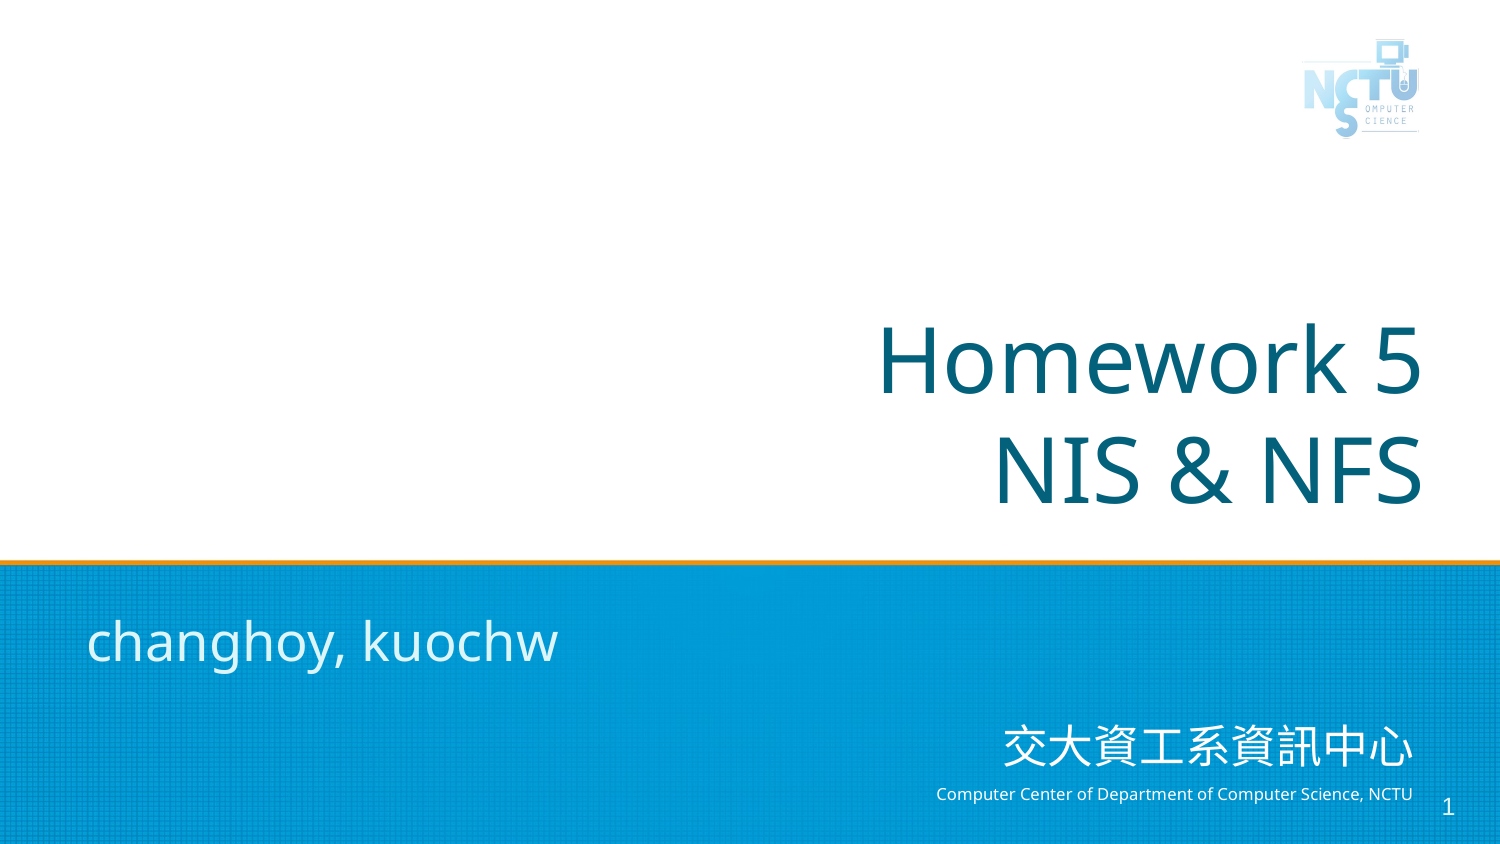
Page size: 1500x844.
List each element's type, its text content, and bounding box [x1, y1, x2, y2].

subtitle changhoy, kuochw [75, 595, 1359, 751]
picture [0, 0, 1500, 566]
title Homework 5 NIS & NFS [75, 380, 1425, 522]
slide_number <number> [1403, 779, 1494, 844]
